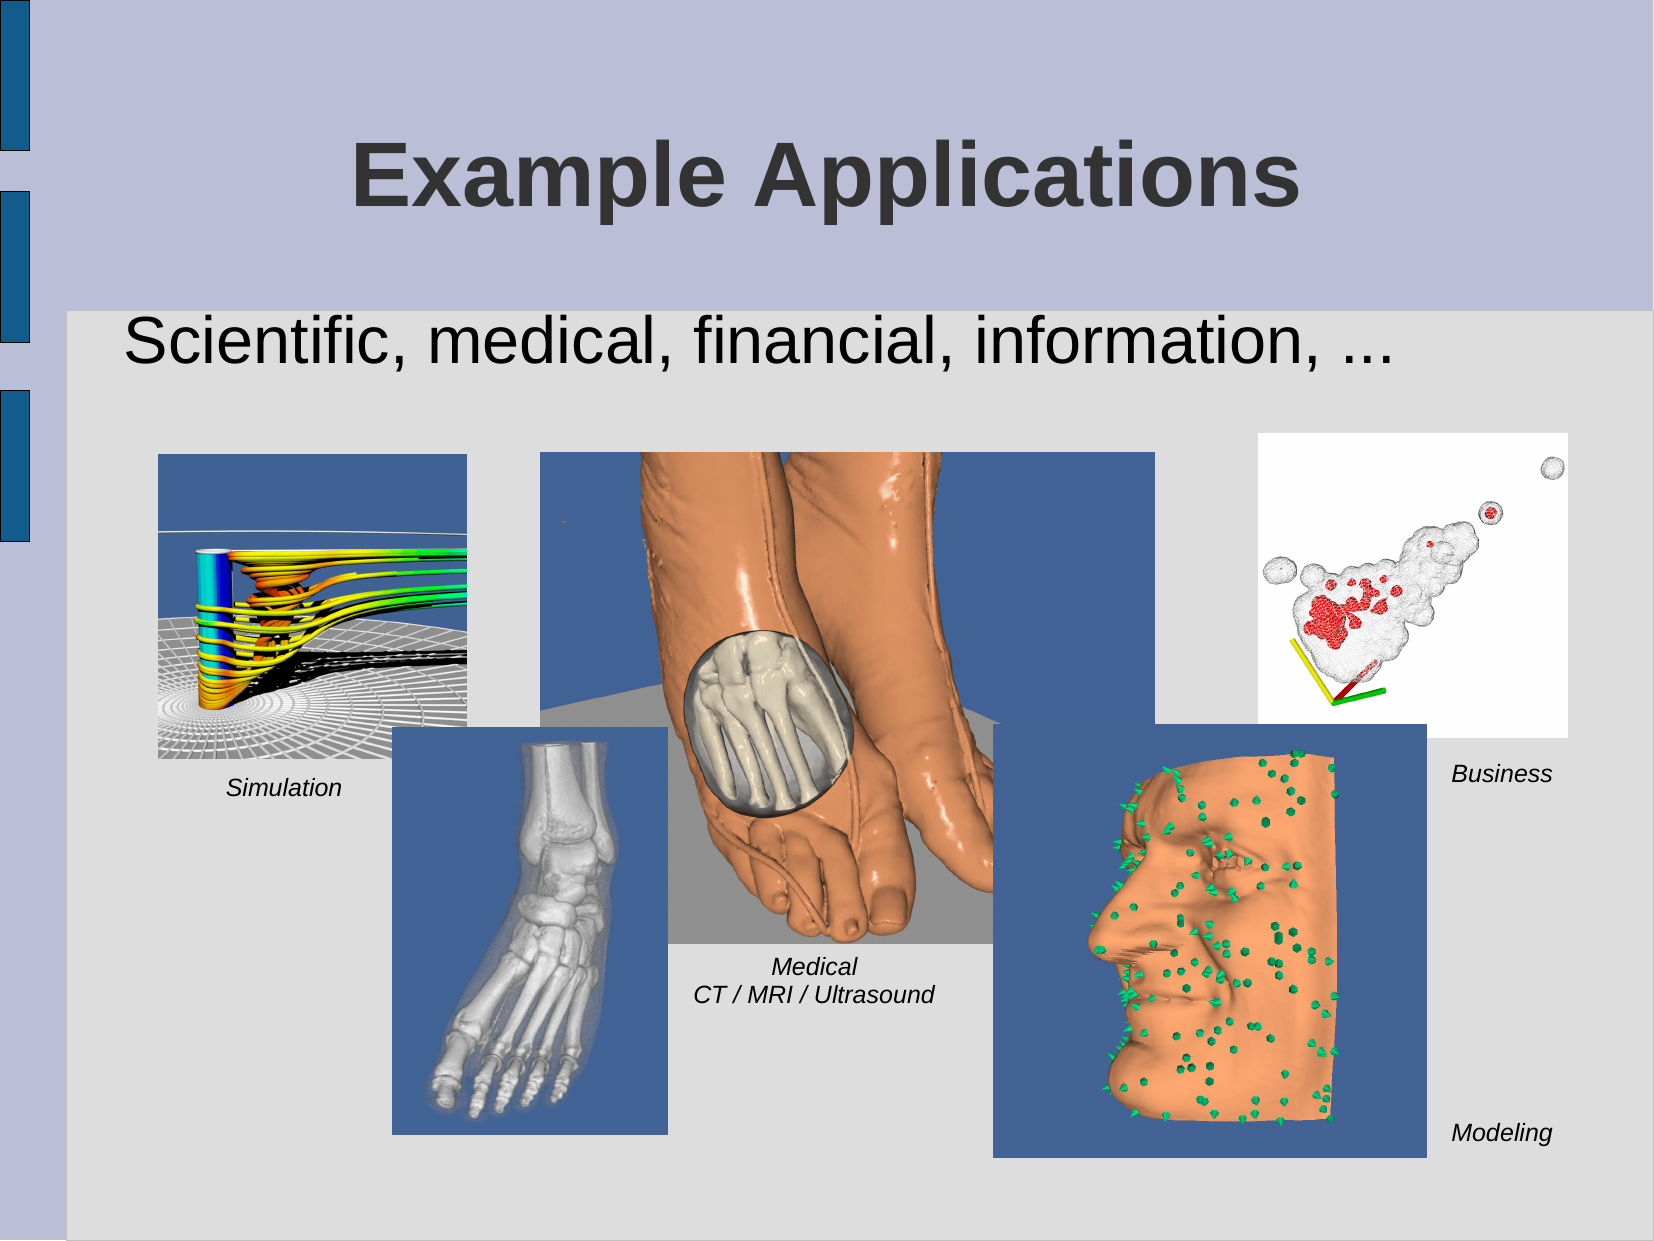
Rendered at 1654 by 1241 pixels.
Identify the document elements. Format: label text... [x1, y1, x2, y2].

list Scientific, medical, financial, information, ... [124, 303, 1530, 378]
text_box Business [1436, 752, 1569, 796]
title Example Applications [124, 82, 1530, 235]
picture [158, 433, 1570, 1160]
text_box Modeling [1436, 1111, 1569, 1155]
text_box Simulation [210, 766, 359, 810]
text_box Medical CT / MRI / Ultrasound [678, 945, 951, 1017]
